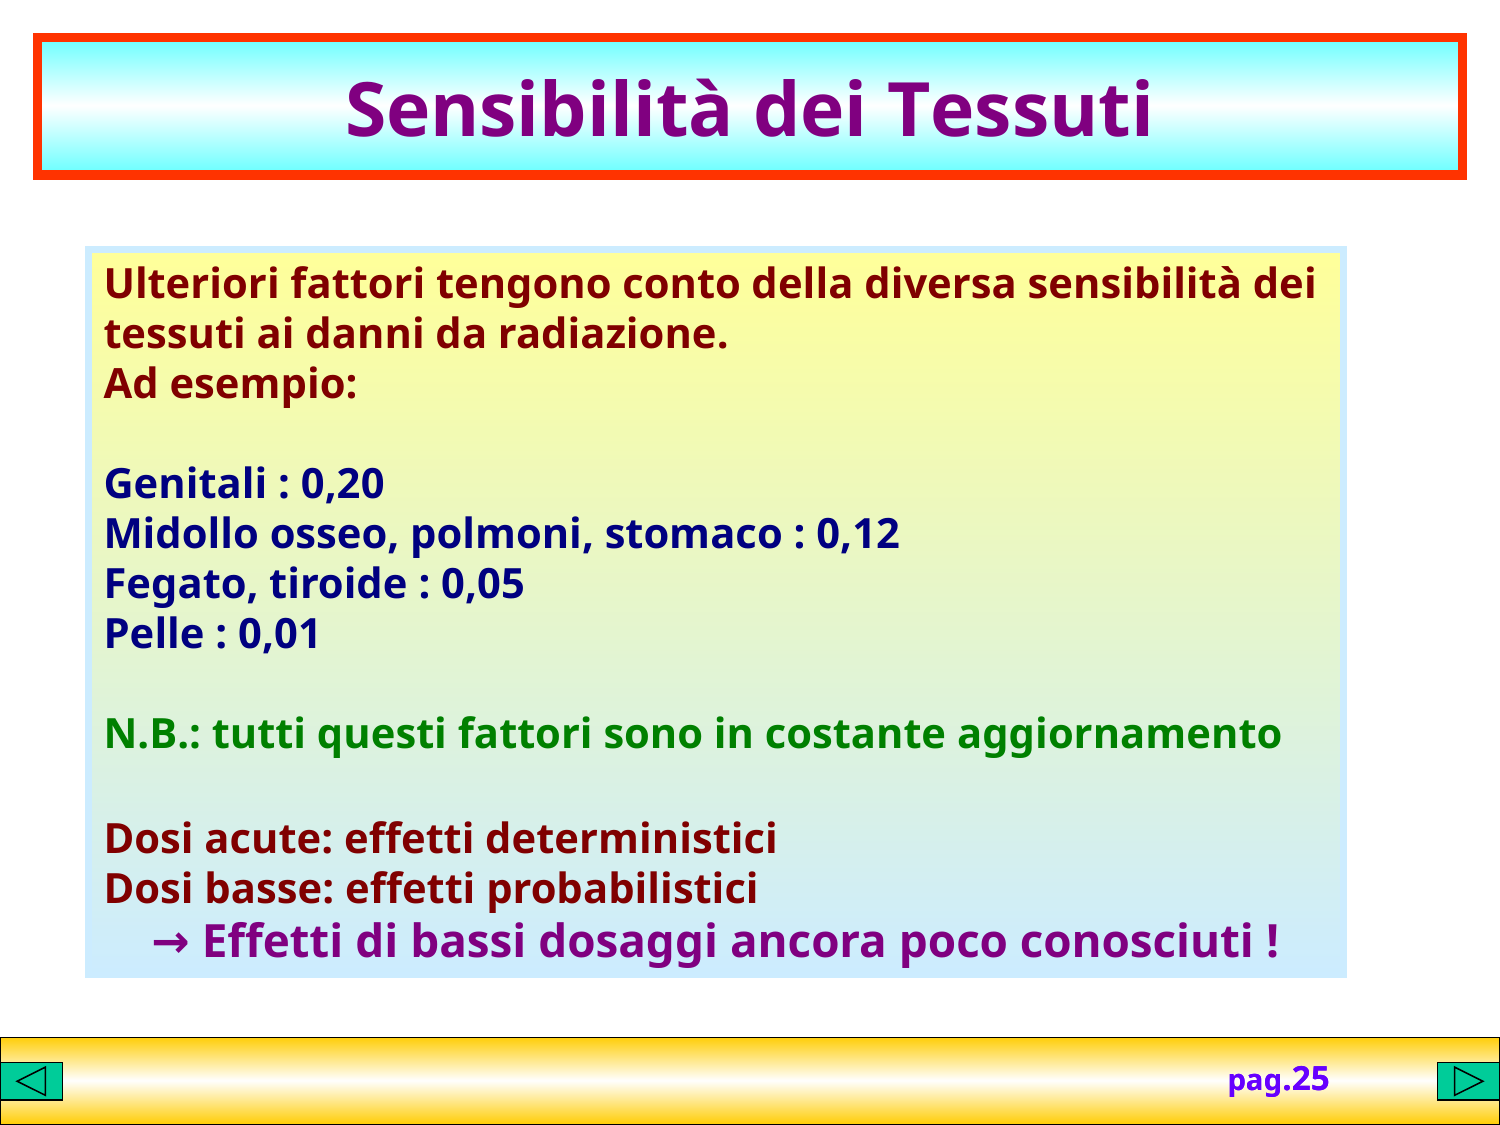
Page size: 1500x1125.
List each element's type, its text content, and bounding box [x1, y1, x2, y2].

title Sensibilità dei Tessuti [37, 37, 1463, 175]
text_box Ulteriori fattori tengono conto della diversa sensibilità dei tessuti ai danni da radiazione. Ad esempio: Genitali : 0,20 Midollo osseo, polmoni, stomaco : 0,12 Fegato, tiroide : 0,05 Pelle : 0,01 N.B.: tutti questi fattori sono in costante aggiornamento Dosi acute: effetti deterministici Dosi basse: effetti probabilistici → Effetti di bassi dosaggi ancora poco conosciuti ! [88, 249, 1328, 975]
text_box pag.<number> [1212, 1049, 1413, 1125]
